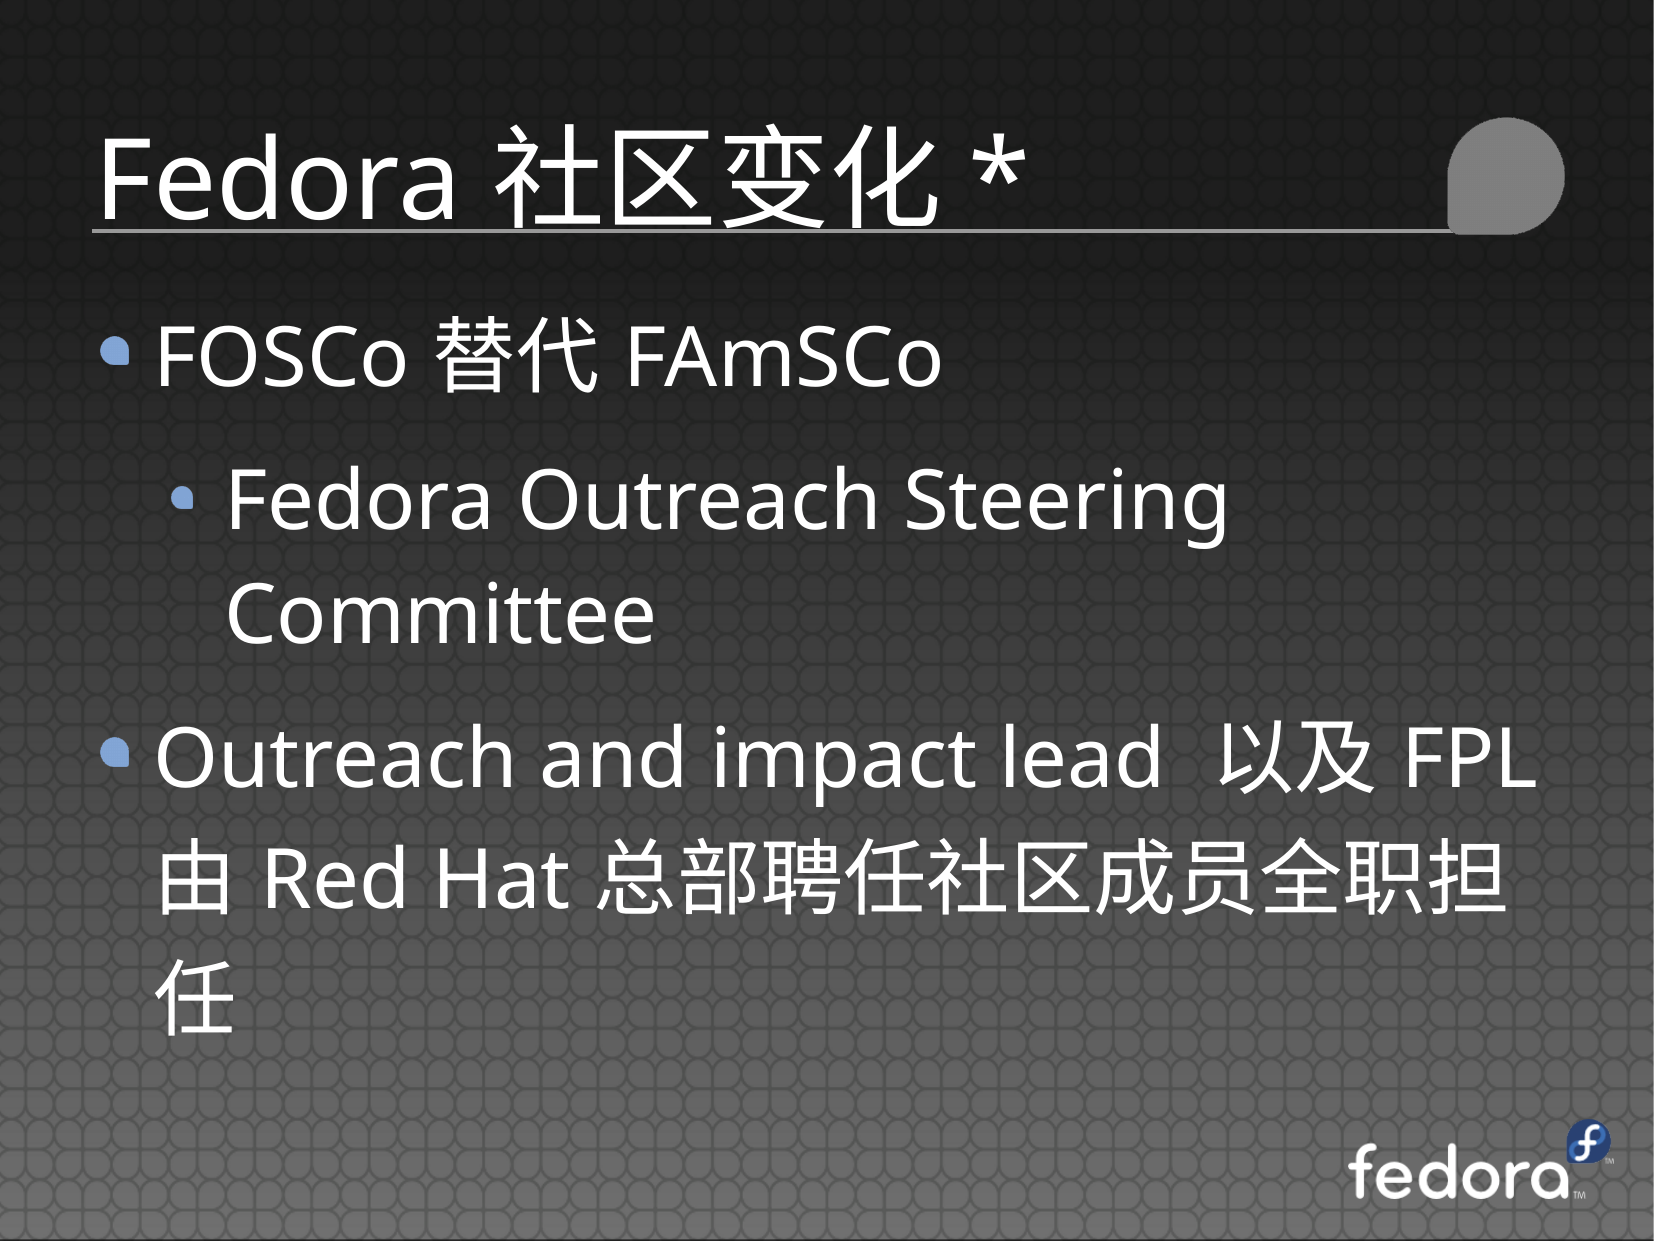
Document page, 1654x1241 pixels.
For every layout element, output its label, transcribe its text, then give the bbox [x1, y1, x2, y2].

list FOSCo替代FAmSCo Fedora Outreach Steering Committee Outreach and impact lead 以及FPL由Red Hat总部聘任社区成员全职担任 [82, 290, 1571, 1156]
picture [0, 0, 1654, 1241]
title Fedora社区变化* [94, 100, 1426, 251]
